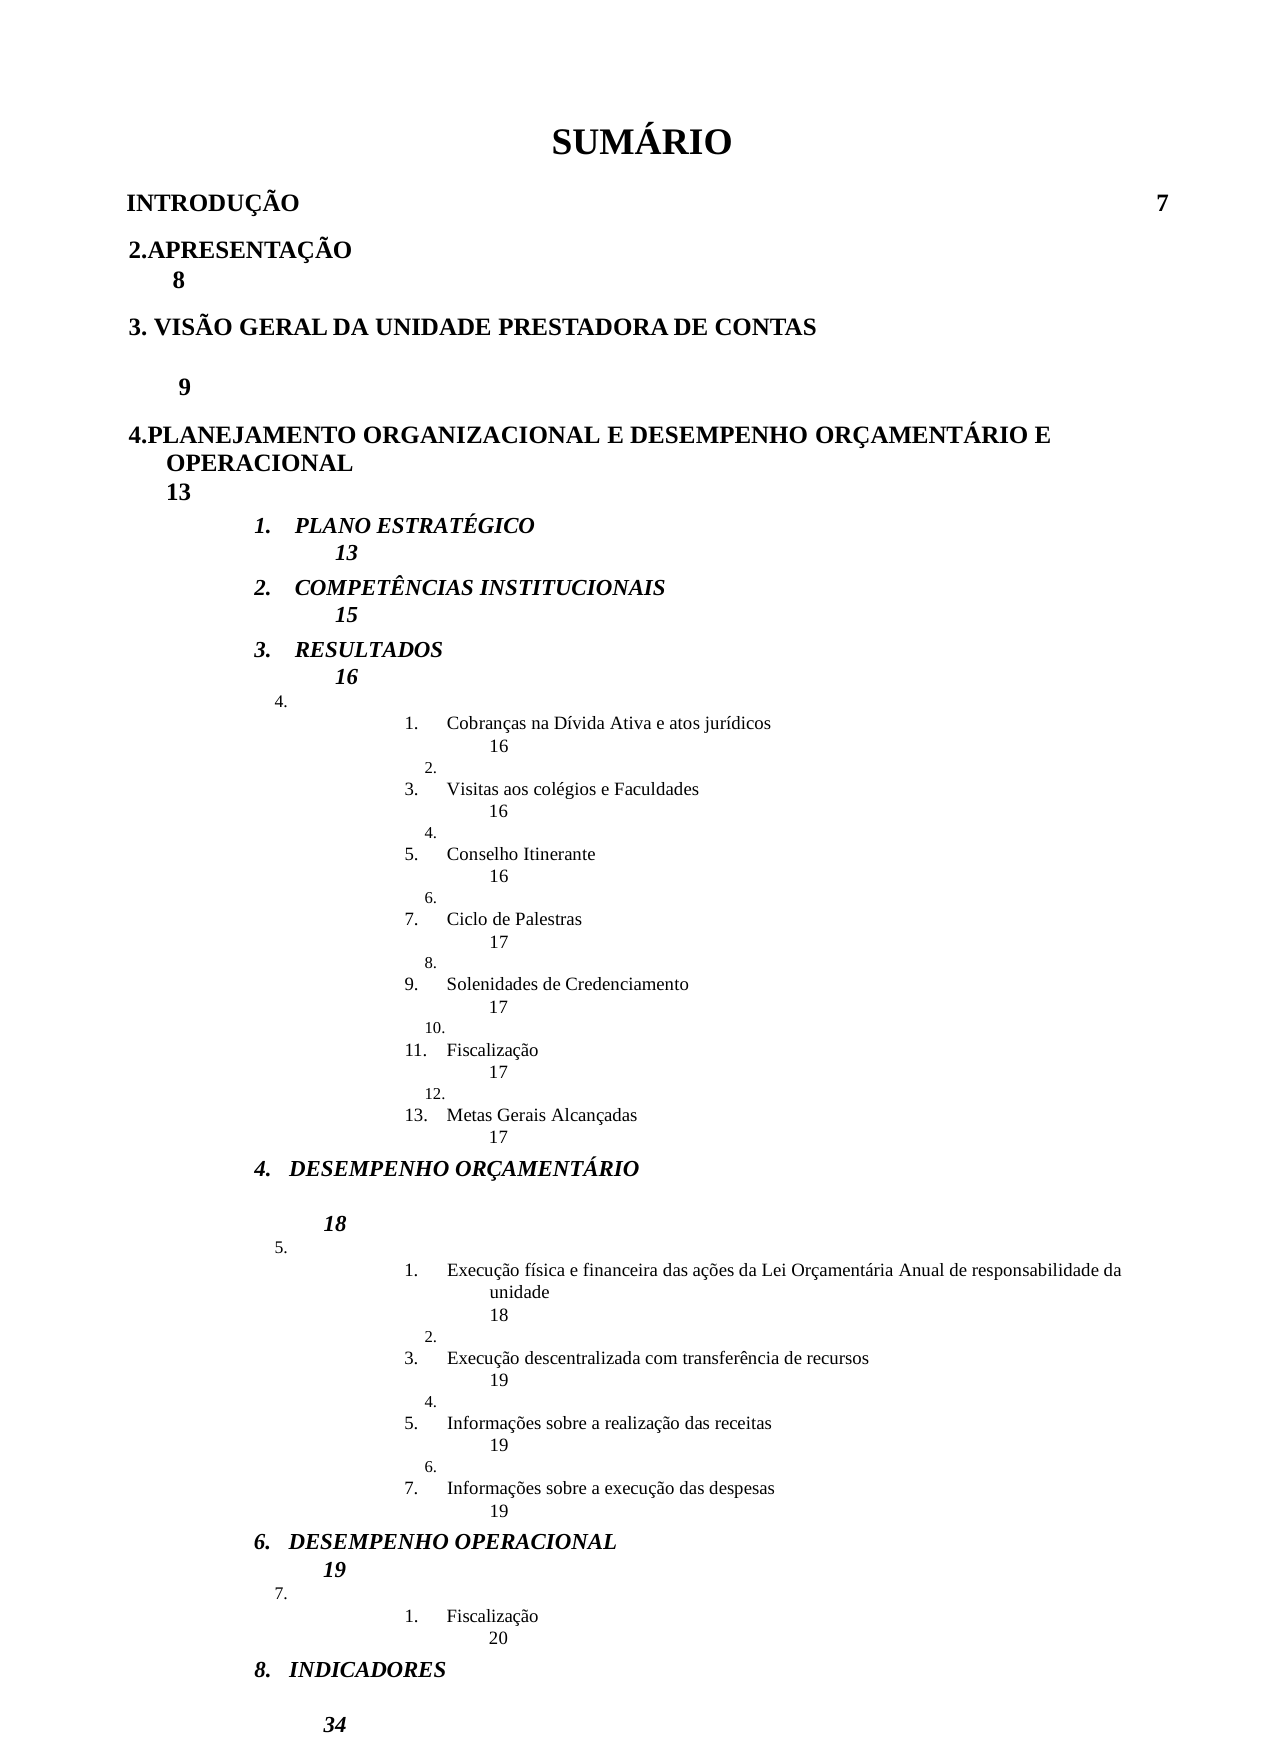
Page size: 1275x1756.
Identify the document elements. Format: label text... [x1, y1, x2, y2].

text_box SUMÁRIO INTRODUÇÃO 7 APRESENTAÇÃO 8 VISÃO GERAL DA UNIDADE PRESTADORA DE CONTAS 9 PLANEJAMENTO ORGANIZACIONAL E DESEMPENHO ORÇAMENTÁRIO E OPERACIONAL 13 PLANO ESTRATÉGICO 13 COMPETÊNCIAS INSTITUCIONAIS 15 RESULTADOS 16 Cobranças na Dívida Ativa e atos jurídicos 16 Visitas aos colégios e Faculdades 16 Conselho Itinerante 16 Ciclo de Palestras 17 Solenidades de Credenciamento 17 Fiscalização 17 Metas Gerais Alcançadas 17 DESEMPENHO ORÇAMENTÁRIO 18 Execução física e financeira das ações da Lei Orçamentária Anual de responsabilidade da unidade 18 Execução descentralizada com transferência de recursos 19 Informações sobre a realização das receitas 19 Informações sobre a execução das despesas 19 DESEMPENHO OPERACIONAL 19 Fiscalização 20 INDICADORES 34 GOVERNANÇA 36 DIRIGENTES 37 AUDITORIA INTERNA 38 APURAÇÕES 39 GESTÃO RISCOS 39 REMUNERAÇÕES 39 AUDITORIA INDEPENDENTE 45 ÁREAS ESPECIAIS DA GESTÃO 46 ESTRUTURA DE PESSOAL 46 DESPESA COM PESSOAL 49 GESTÃO DE RISCOS 50 MÃO DE OBRA TEMPORÁRIA 50 GESTÃO DA TECNOLOGIA DA INFORMAÇÃO 50 RELACIONAMENTO COM A SOCIEDADE 53 CONSULTA DE AFERIÇÃO DE SATISFAÇÃO 54 [124, 116, 1172, 1655]
